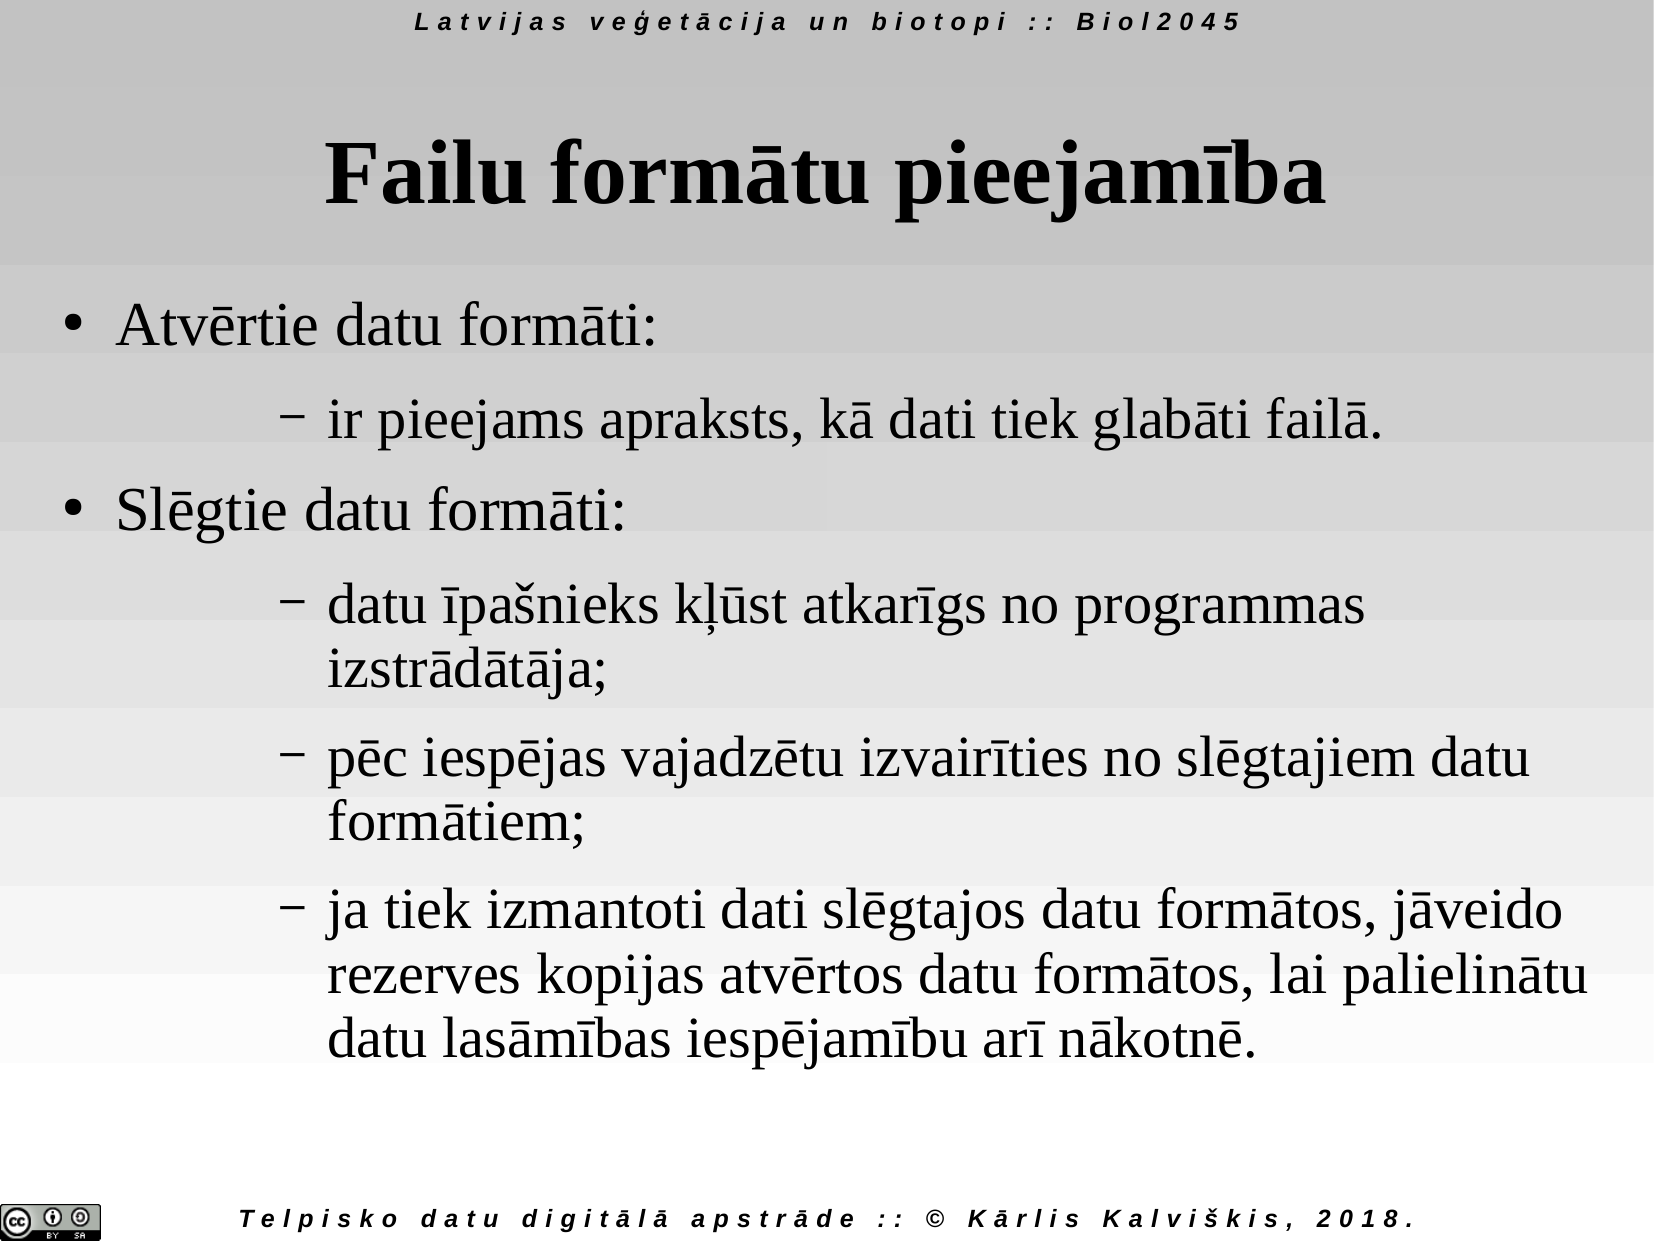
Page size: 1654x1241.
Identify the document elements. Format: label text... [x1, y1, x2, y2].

list Atvērtie datu formāti: ir pieejams apraksts, kā dati tiek glabāti failā. Slēgtie datu formāti: datu īpašnieks kļūst atkarīgs no programmas izstrādātāja; pēc iespējas vajadzētu izvairīties no slēgtajiem datu formātiem; ja tiek izmantoti dati slēgtajos datu formātos, jāveido rezerves kopijas atvērtos datu formātos, lai palielinātu datu lasāmības iespējamību arī nākotnē. [44, 289, 1610, 1113]
picture [0, 0, 1654, 1241]
title Failu formātu pieejamība [29, 49, 1625, 296]
